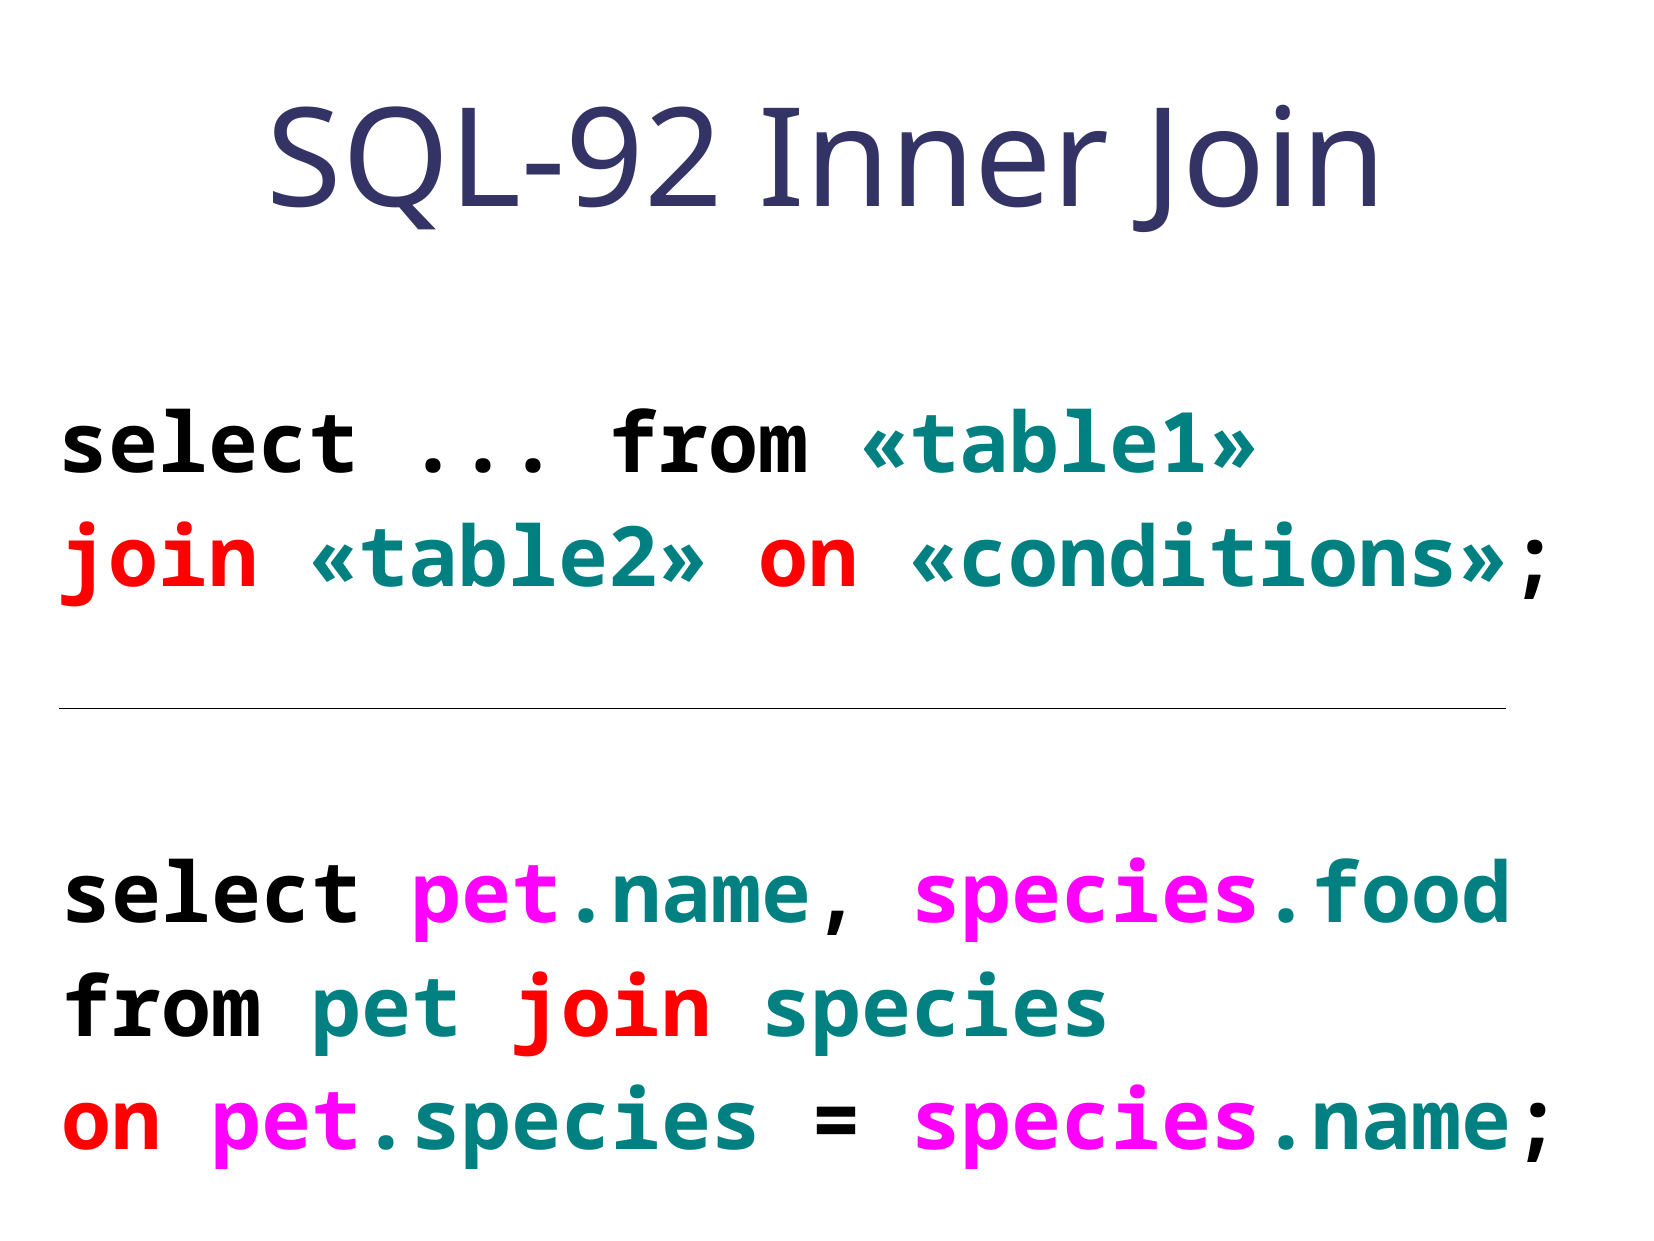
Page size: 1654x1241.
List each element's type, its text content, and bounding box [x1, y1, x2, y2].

title SQL-92 Inner Join [82, 56, 1571, 250]
subtitle select ... from «table1» join «table2» on «conditions»; [59, 383, 1597, 576]
text_box select pet.name, species.food from pet join species on pet.species = species.name; [61, 833, 1565, 1123]
